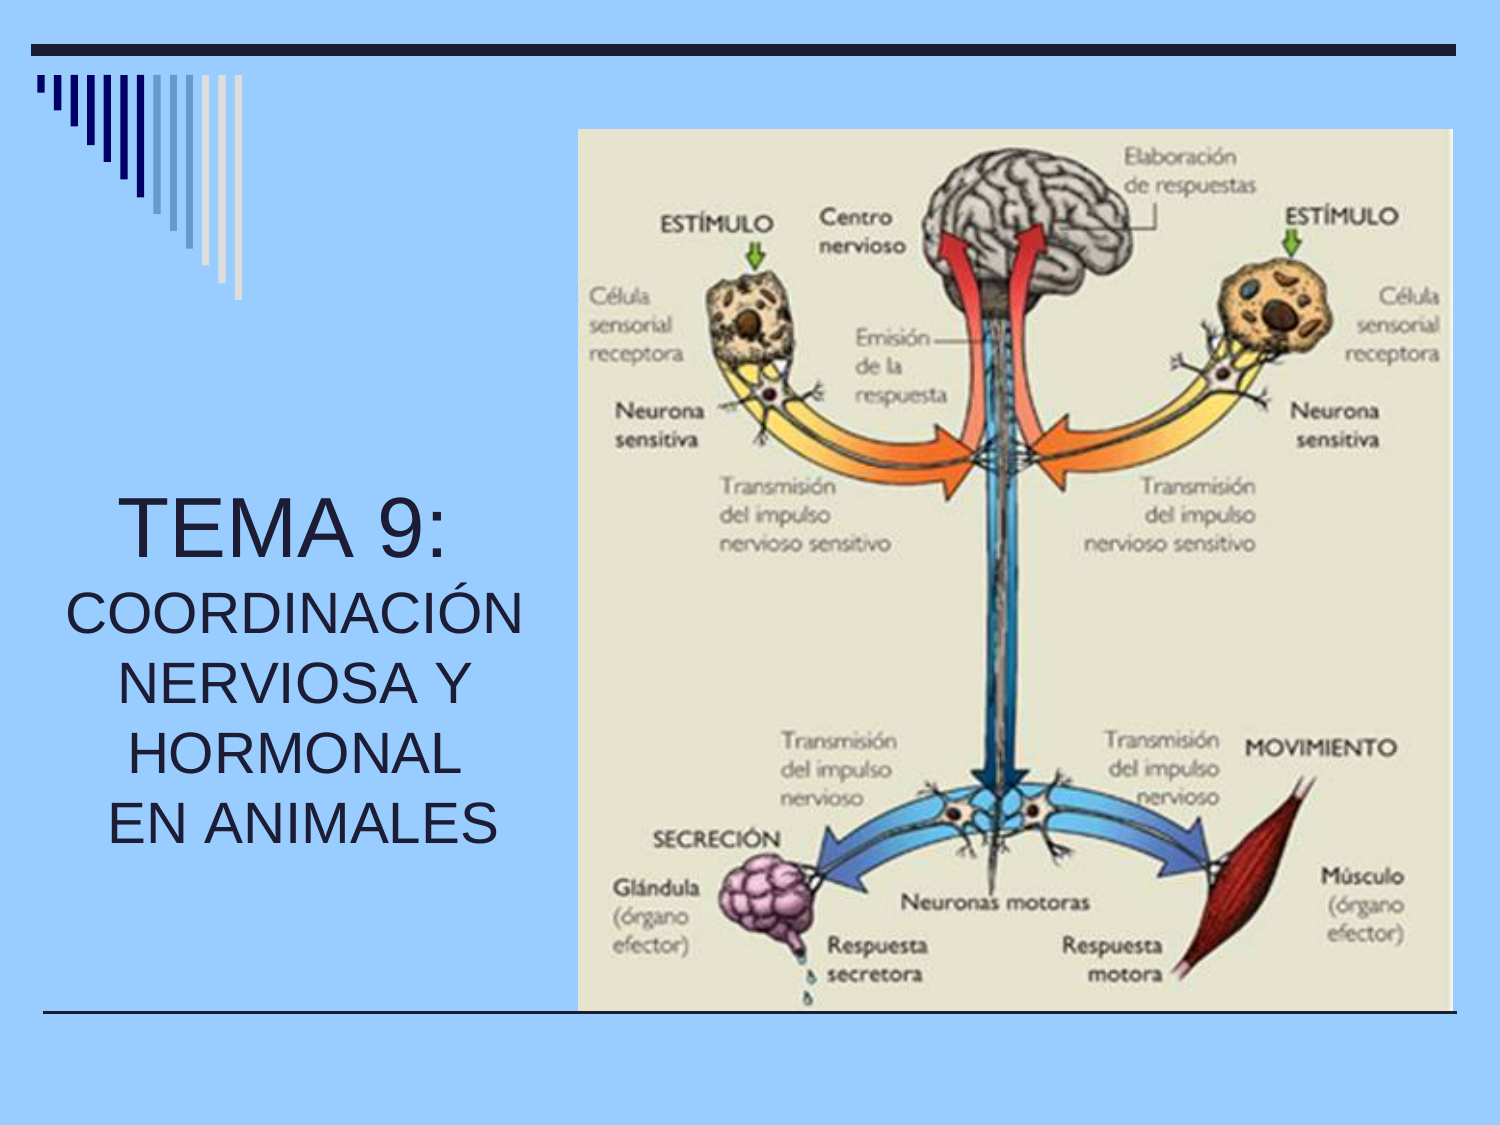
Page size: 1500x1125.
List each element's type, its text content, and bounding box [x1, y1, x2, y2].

text_box [387, 992, 1488, 1105]
title TEMA 9: COORDINACIÓN NERVIOSA Y HORMONAL EN ANIMALES [23, 354, 567, 863]
picture [578, 129, 1453, 1011]
